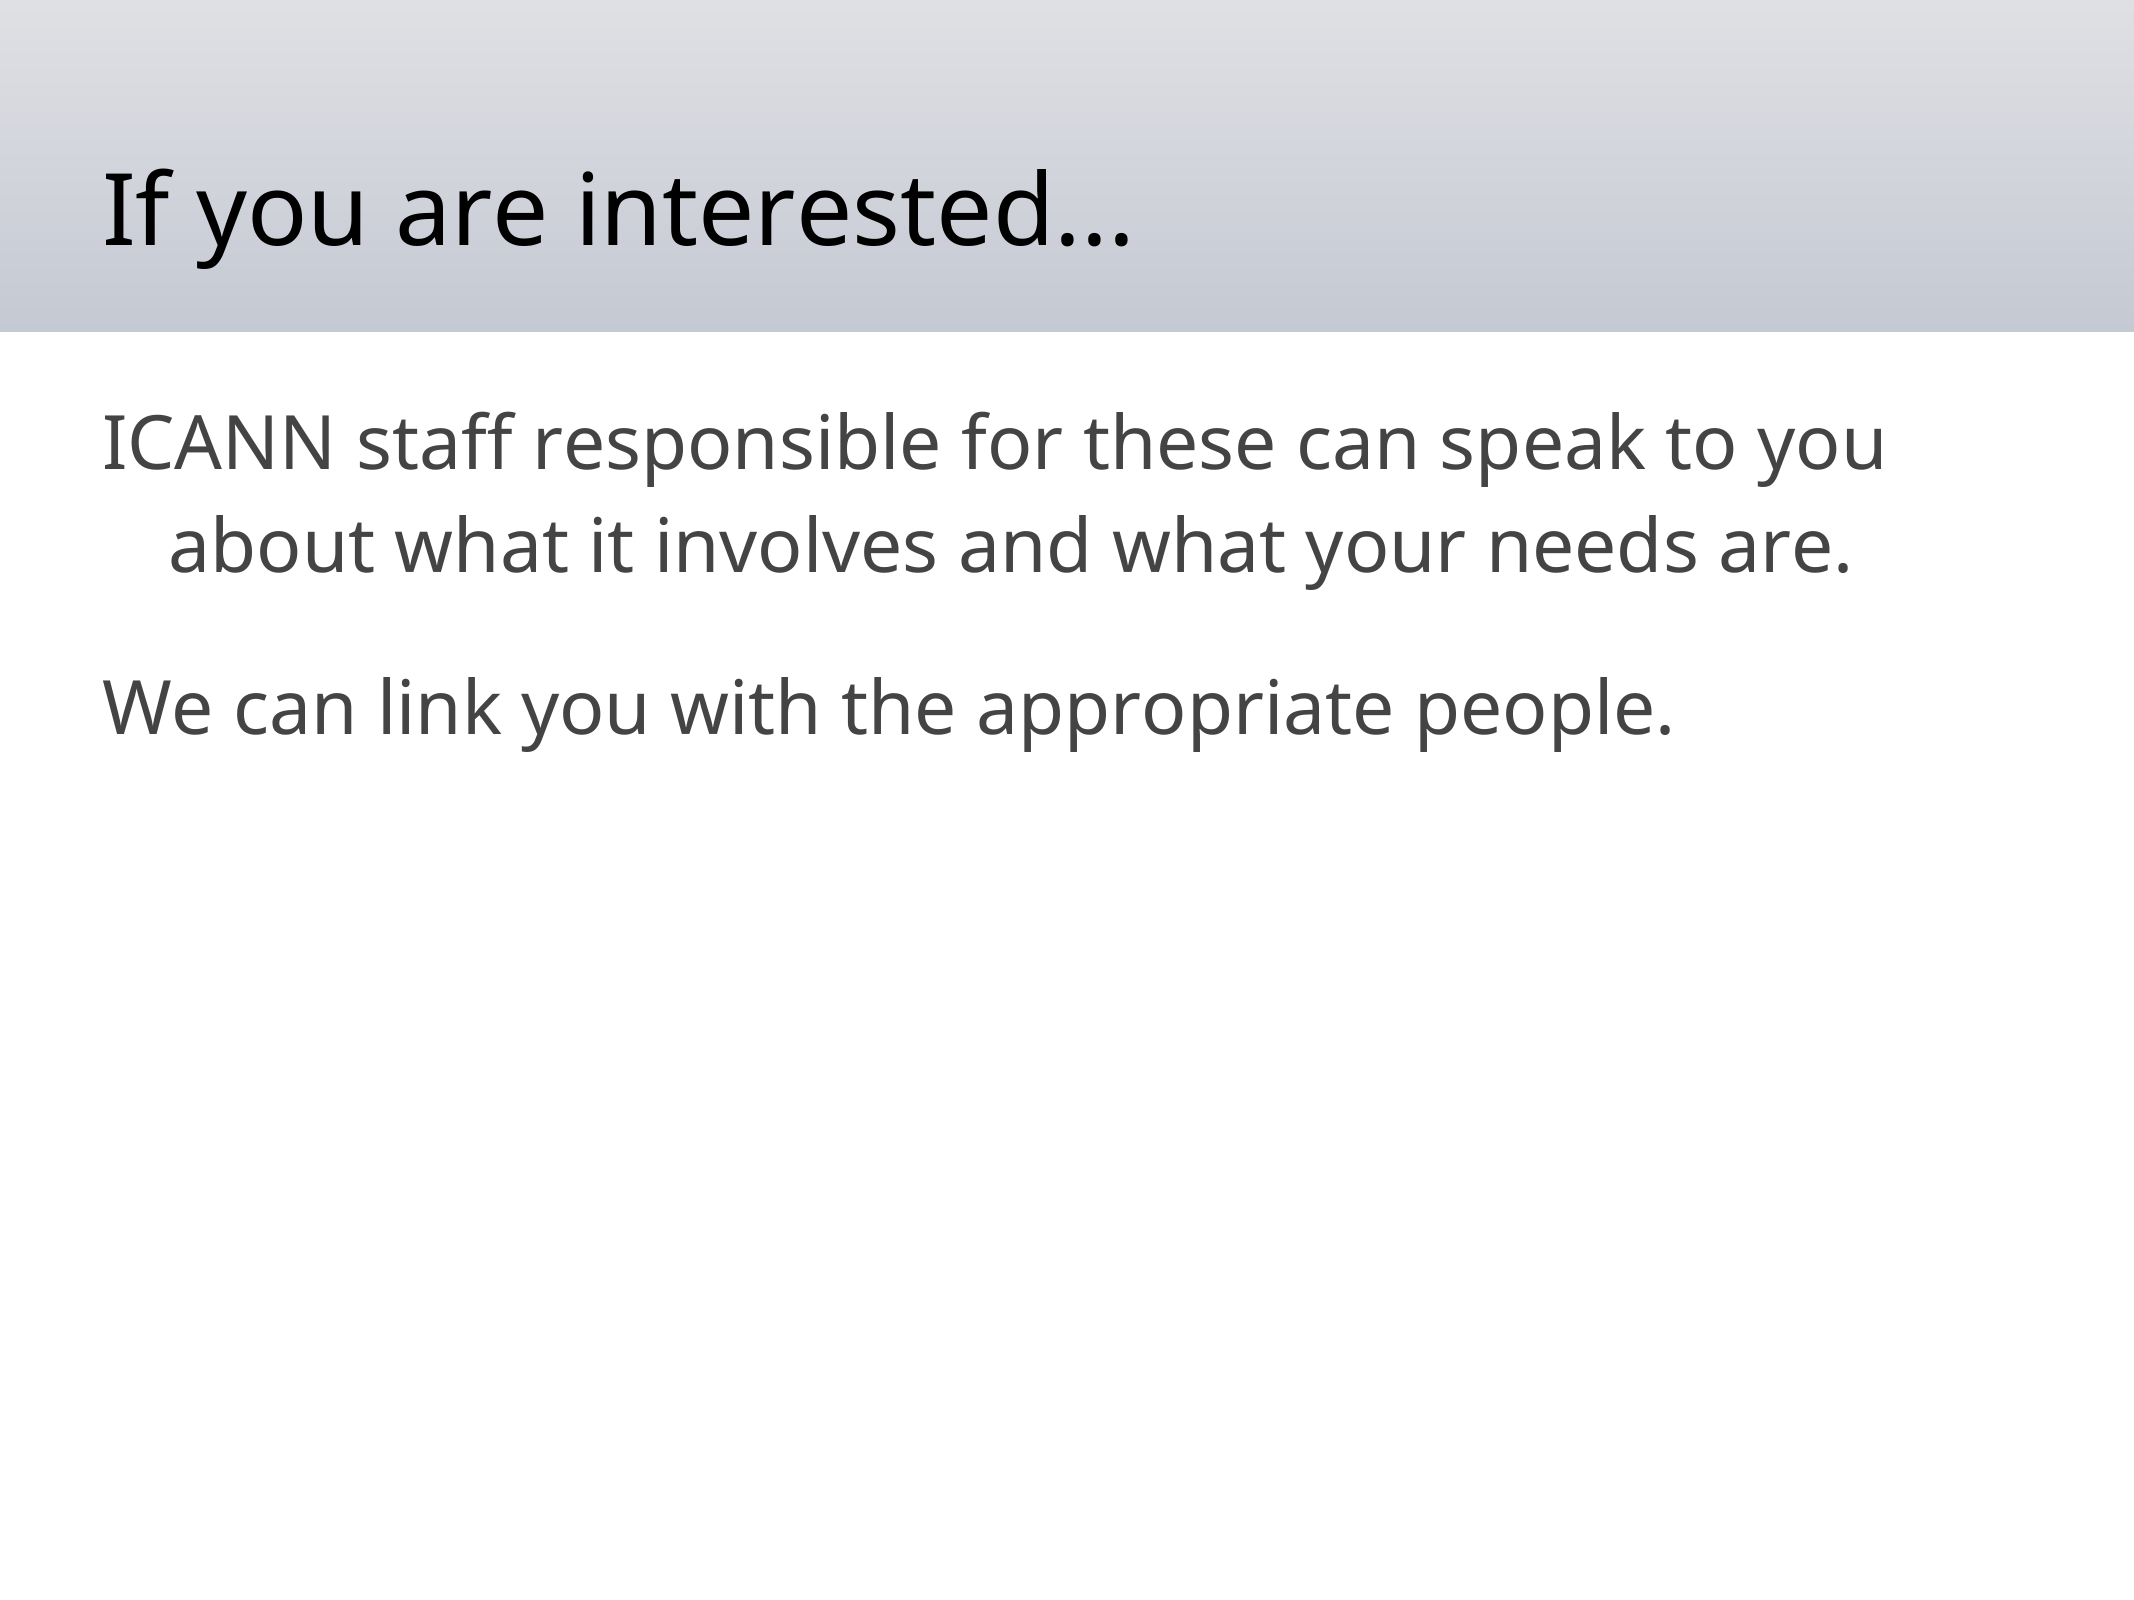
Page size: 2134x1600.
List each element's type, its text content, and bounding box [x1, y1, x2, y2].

list ICANN staff responsible for these can speak to you about what it involves and what your needs are. We can link you with the appropriate people. [93, 381, 2040, 1459]
text_box [0, 0, 2134, 332]
title If you are interested... [93, 54, 2040, 284]
